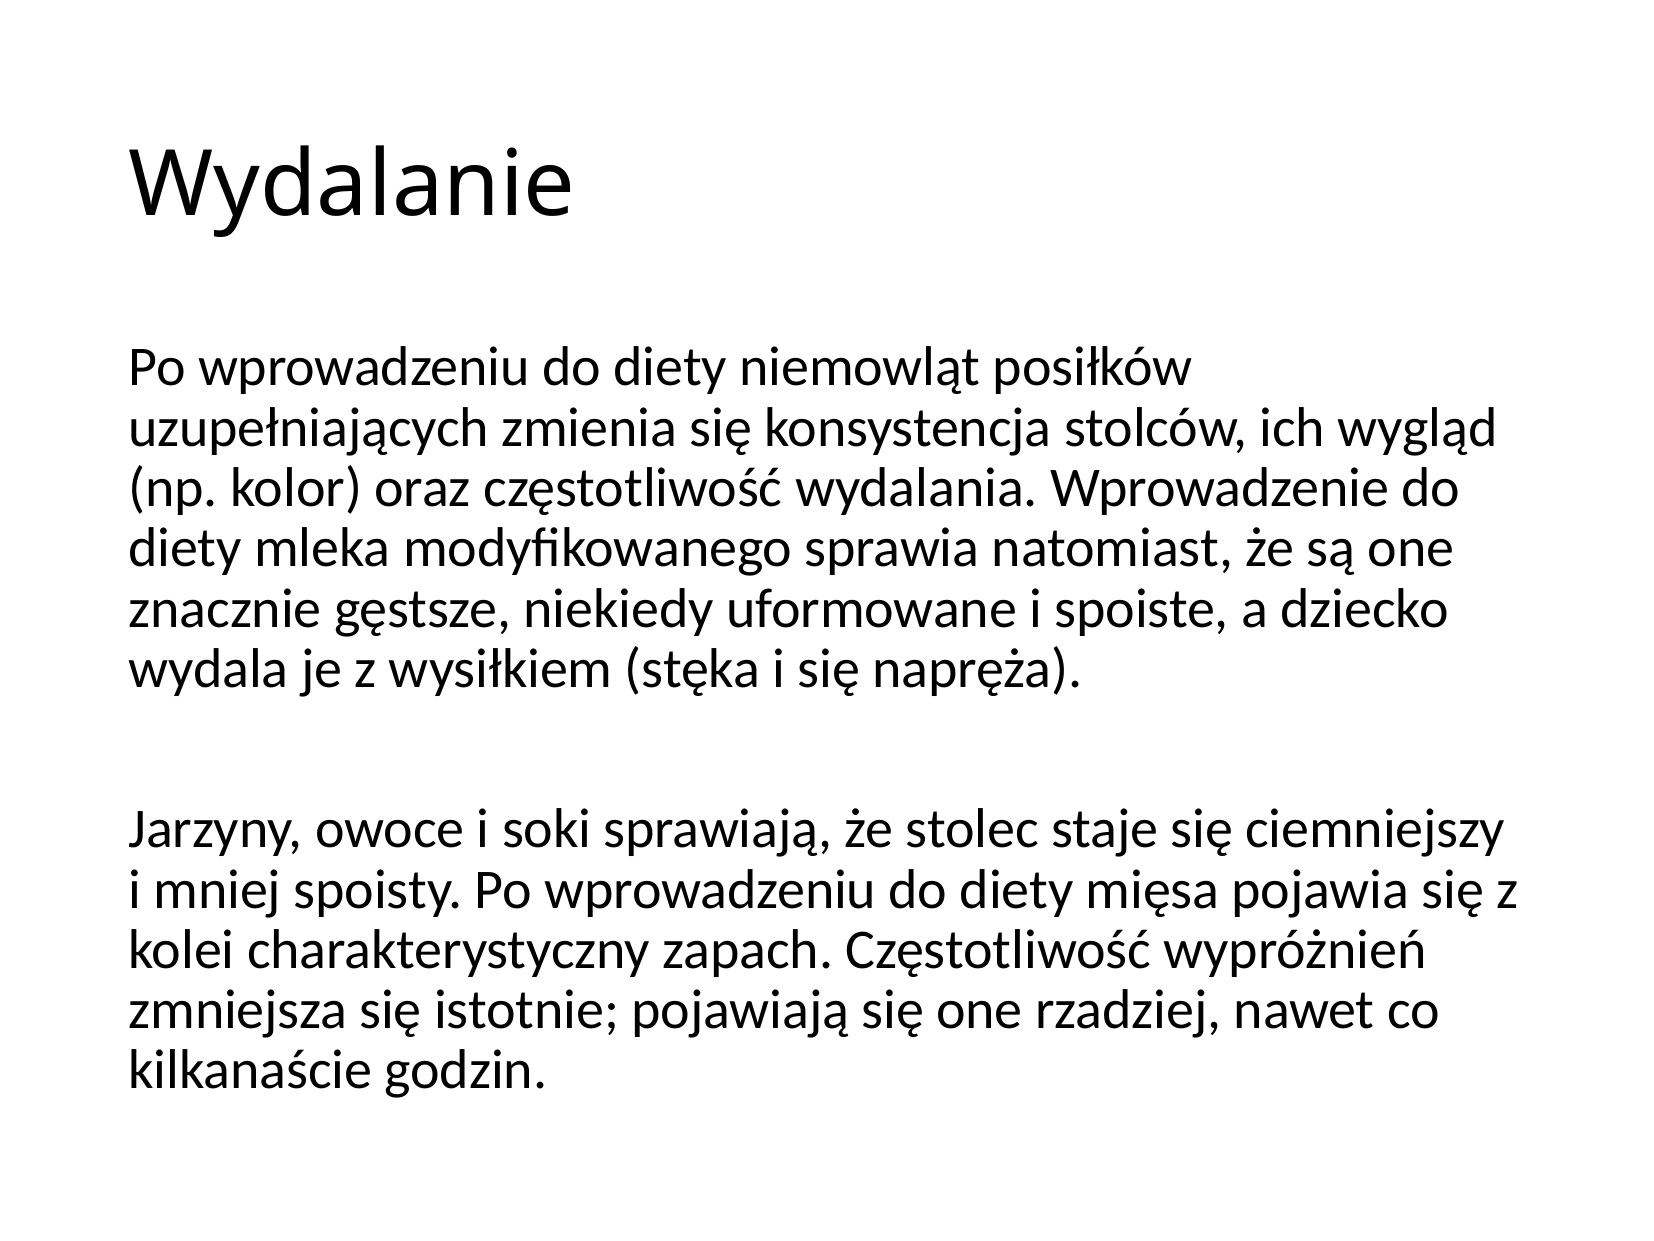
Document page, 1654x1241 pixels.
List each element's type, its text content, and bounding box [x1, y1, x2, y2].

title Wydalanie [113, 65, 1540, 306]
list Po wprowadzeniu do diety niemowląt posiłków uzupełniających zmienia się konsystencja stolców, ich wygląd (np. kolor) oraz częstotliwość wydalania. Wprowadzenie do diety mleka modyfikowanego sprawia natomiast, że są one znacznie gęstsze, niekiedy uformowane i spoiste, a dziecko wydala je z wysiłkiem (stęka i się napręża). Jarzyny, owoce i soki sprawiają, że stolec staje się ciemniejszy i mniej spoisty. Po wprowadzeniu do diety mięsa pojawia się z kolei charakterystyczny zapach. Częstotliwość wypróżnień zmniejsza się istotnie; pojawiają się one rzadziej, nawet co kilkanaście godzin. [113, 330, 1540, 1117]
